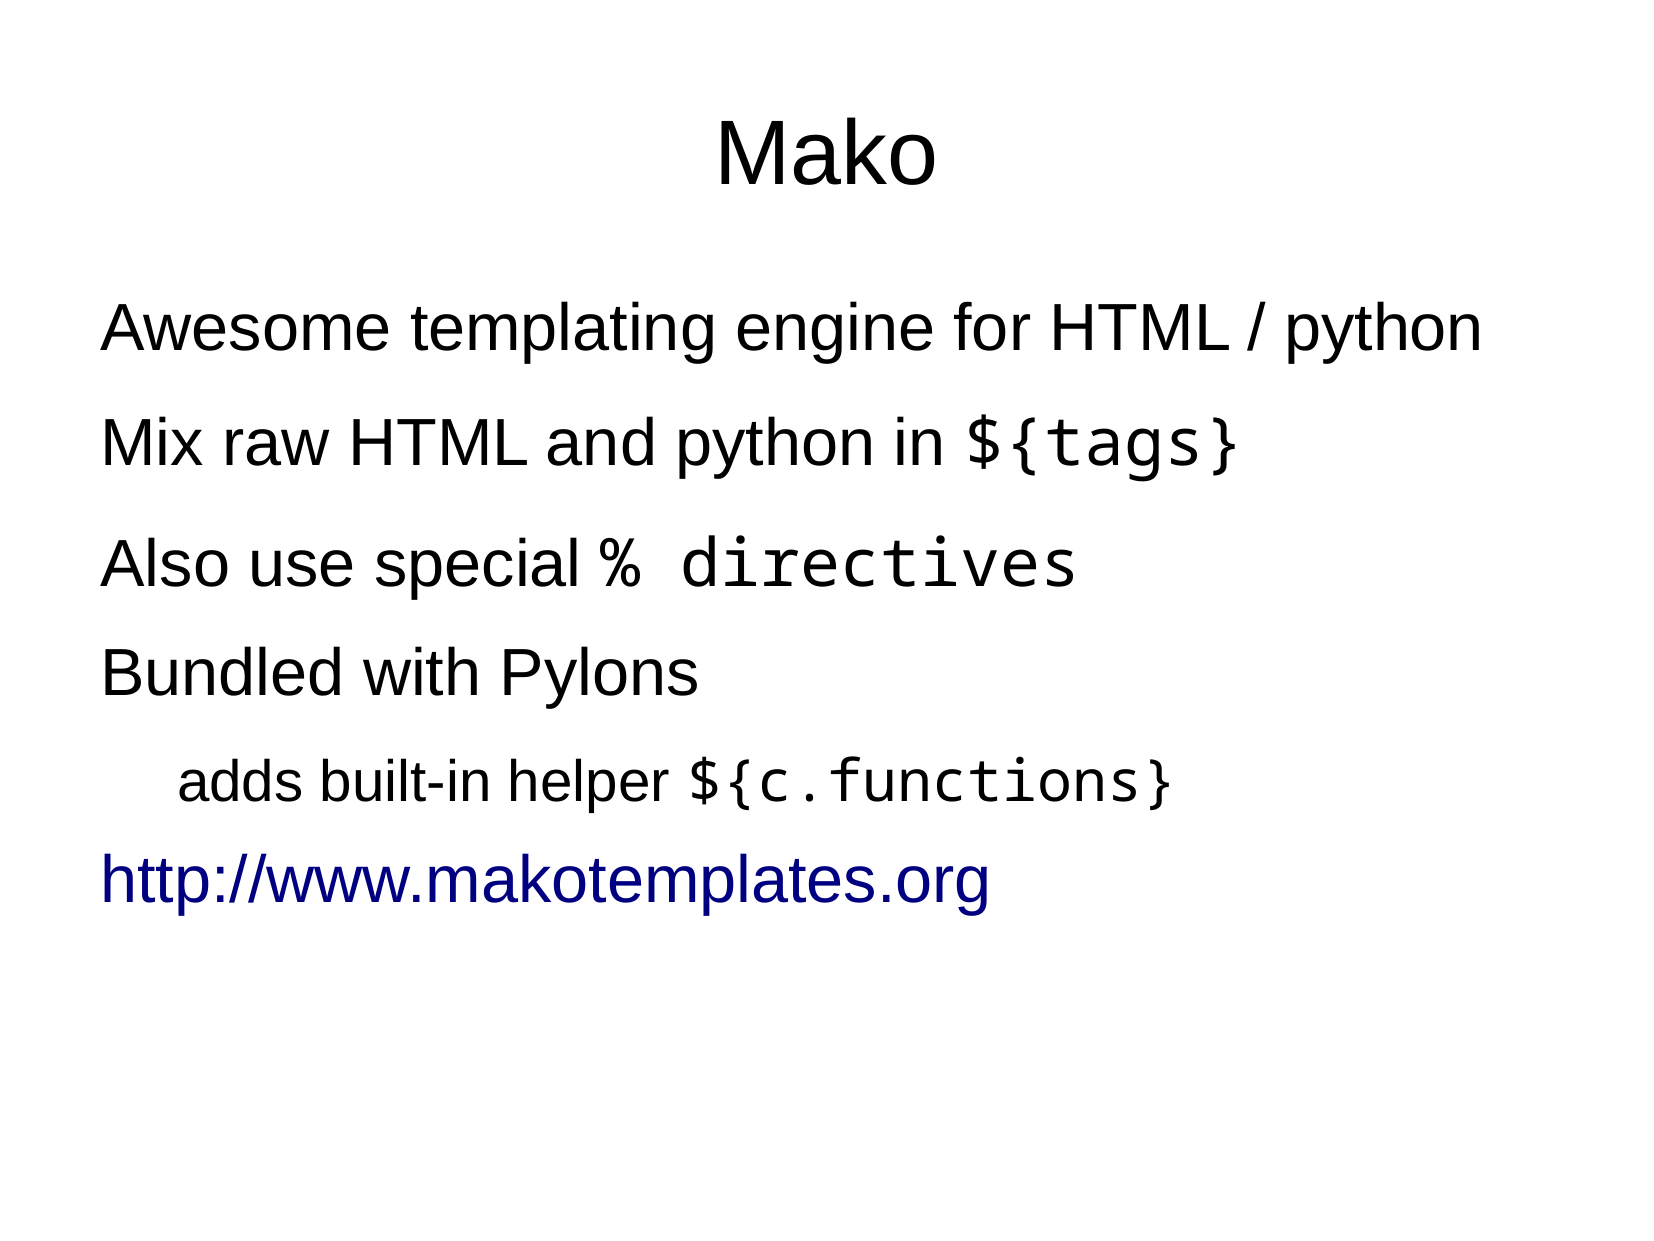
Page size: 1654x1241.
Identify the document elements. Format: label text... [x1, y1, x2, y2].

list Awesome templating engine for HTML / python Mix raw HTML and python in ${tags} Also use special % directives Bundled with Pylons adds built-in helper ${c.functions} http://www.makotemplates.org [82, 290, 1571, 1094]
title Mako [82, 56, 1571, 250]
